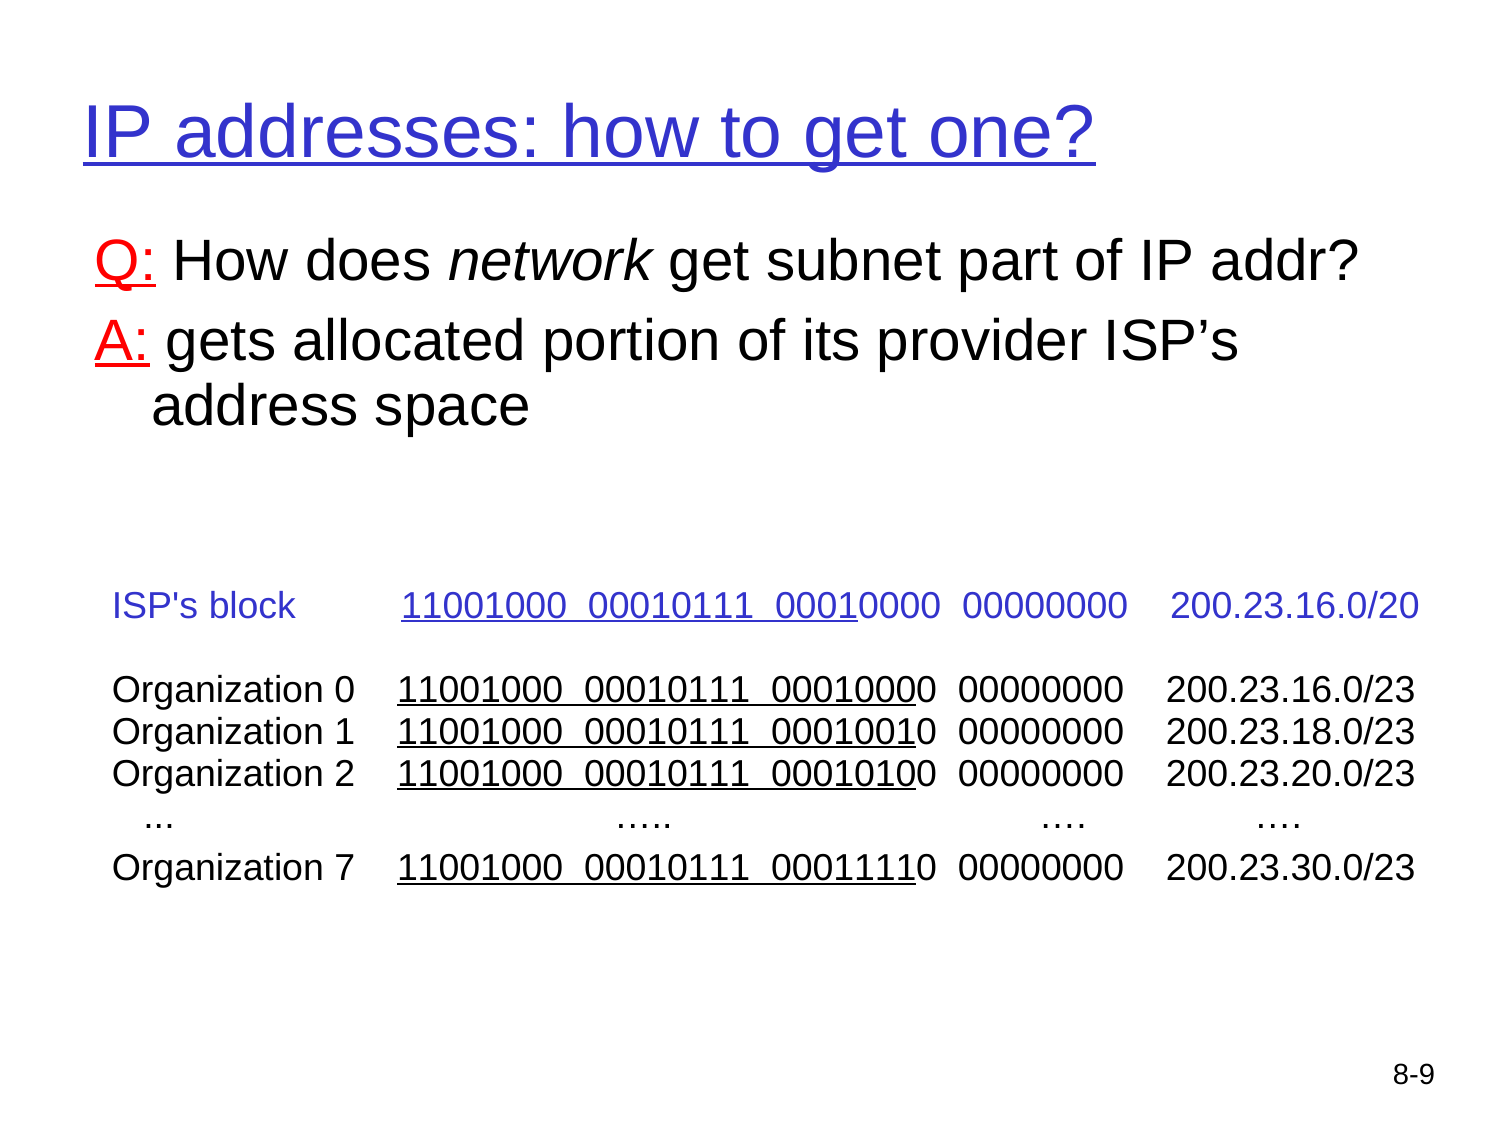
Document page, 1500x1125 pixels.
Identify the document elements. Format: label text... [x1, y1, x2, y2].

title IP addresses: how to get one? [67, 37, 1343, 225]
text_box ISP's block 11001000 00010111 00010000 00000000 200.23.16.0/20 Organization 0 11001000 00010111 00010000 00000000 200.23.16.0/23 Organization 1 11001000 00010111 00010010 00000000 200.23.18.0/23 Organization 2 11001000 00010111 00010100 00000000 200.23.20.0/23 ... ….. …. …. Organization 7 11001000 00010111 00011110 00000000 200.23.30.0/23 [97, 576, 1500, 955]
list Q: How does network get subnet part of IP addr? A: gets allocated portion of its provider ISP’s address space [79, 220, 1405, 518]
